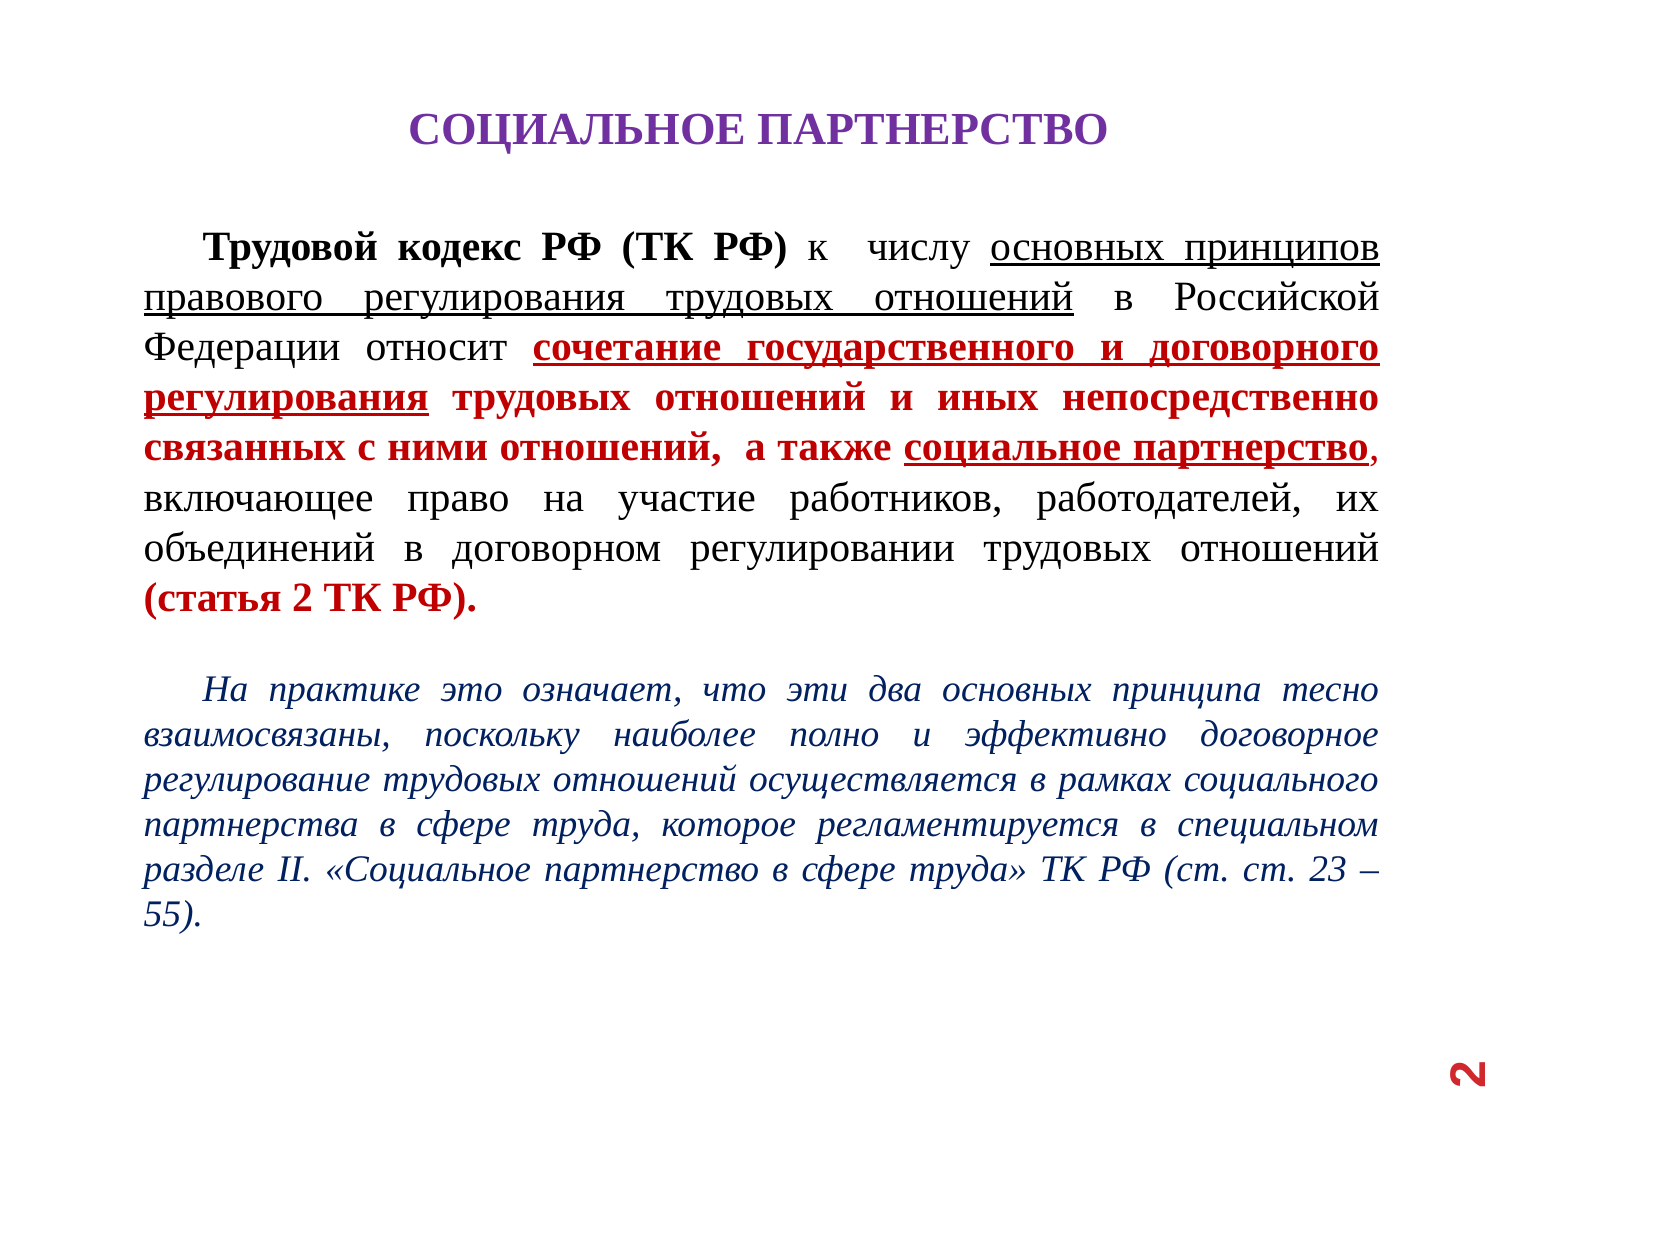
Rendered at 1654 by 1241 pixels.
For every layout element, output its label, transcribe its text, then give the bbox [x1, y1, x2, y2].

title СОЦИАЛЬНОЕ ПАРТНЕРСТВО [87, 90, 1431, 161]
text_box <номер> [1427, 887, 1488, 1104]
text_box Трудовой кодекс РФ (ТК РФ) к числу основных принципов правового регулирования трудовых отношений в Российской Федерации относит сочетание государственного и договорного регулирования трудовых отношений и иных непосредственно связанных с ними отношений, а также социальное партнерство, включающее право на участие работников, работодателей, их объединений в договорном регулировании трудовых отношений (статья 2 ТК РФ). На практике это означает, что эти два основных принципа тесно взаимосвязаны, поскольку наиболее полно и эффективно договорное регулирование трудовых отношений осуществляется в рамках социального партнерства в сфере труда, которое регламентируется в специальном разделе II. «Социальное партнерство в сфере труда» ТК РФ (ст. ст. 23 – 55). [128, 211, 1395, 942]
